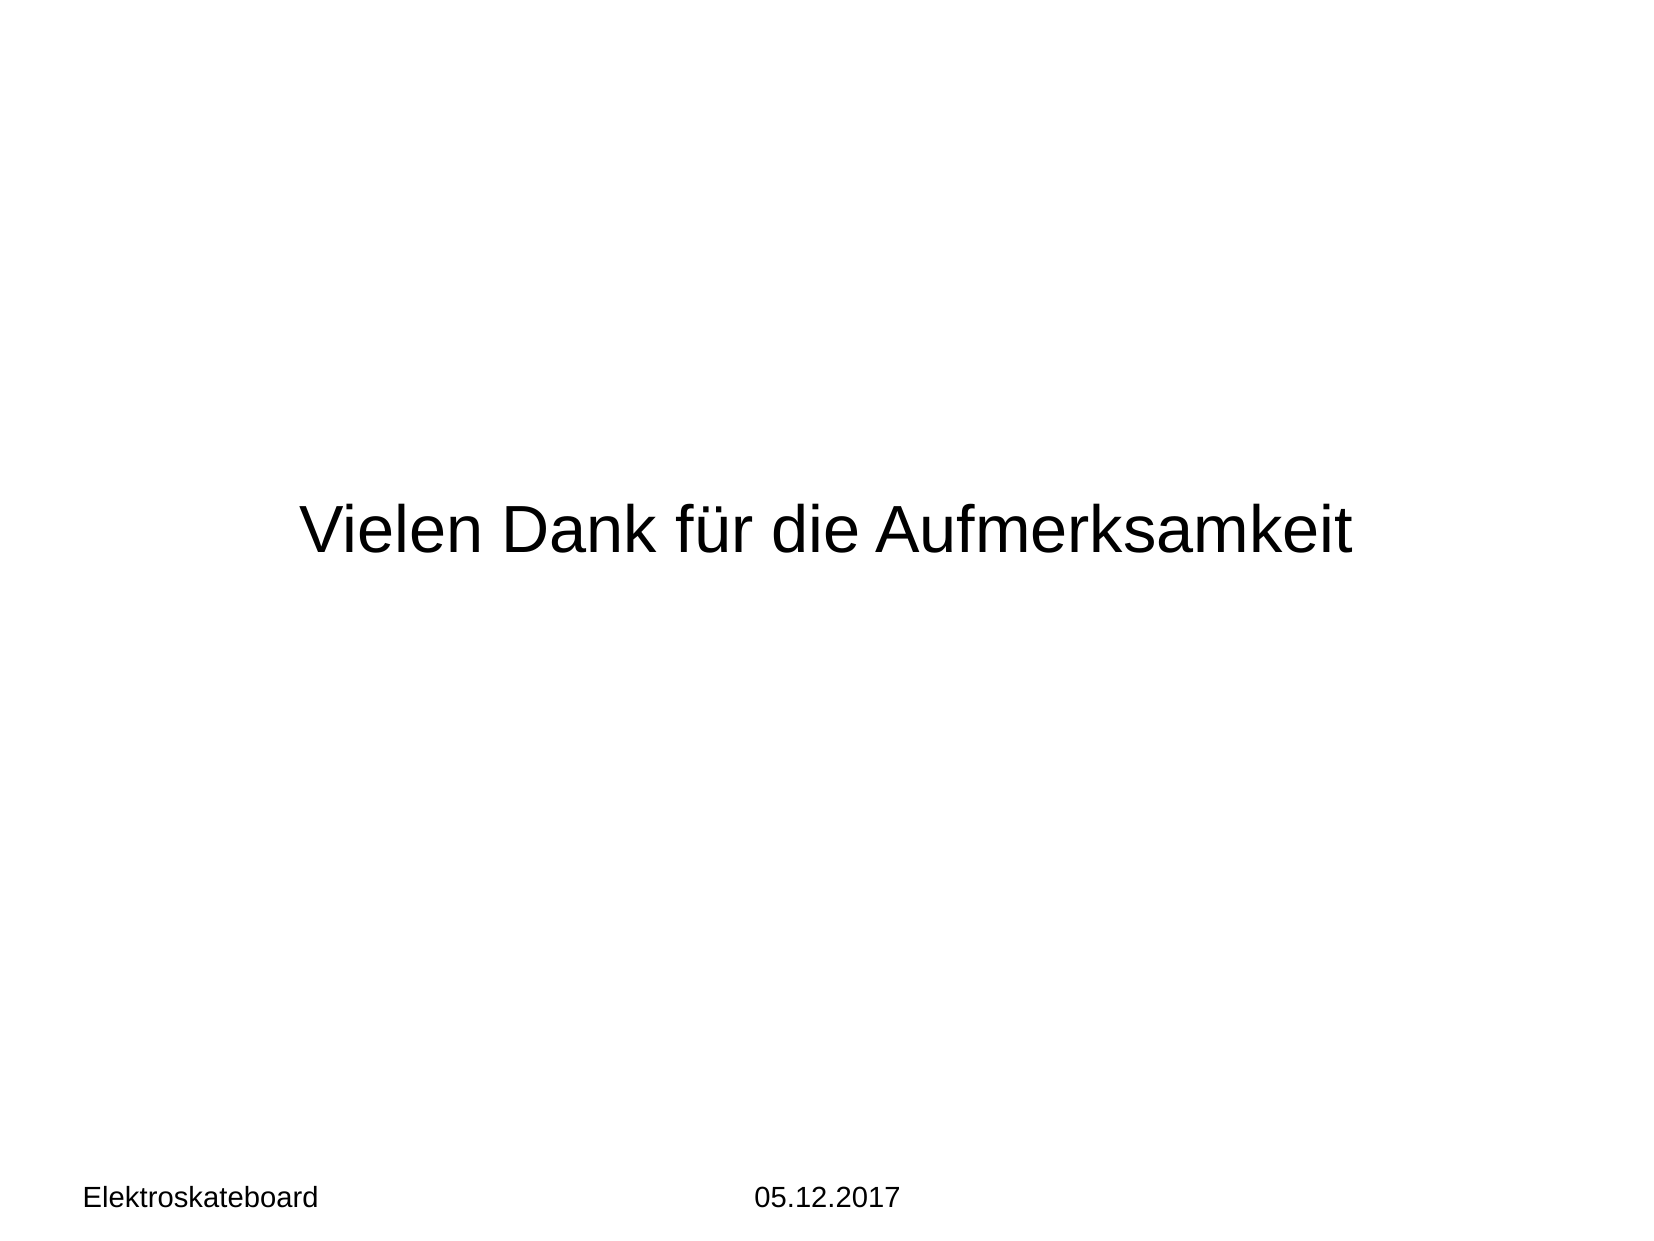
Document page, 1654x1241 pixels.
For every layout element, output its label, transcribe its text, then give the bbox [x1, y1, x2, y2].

subtitle Vielen Dank für die Aufmerksamkeit [82, 49, 1571, 1010]
